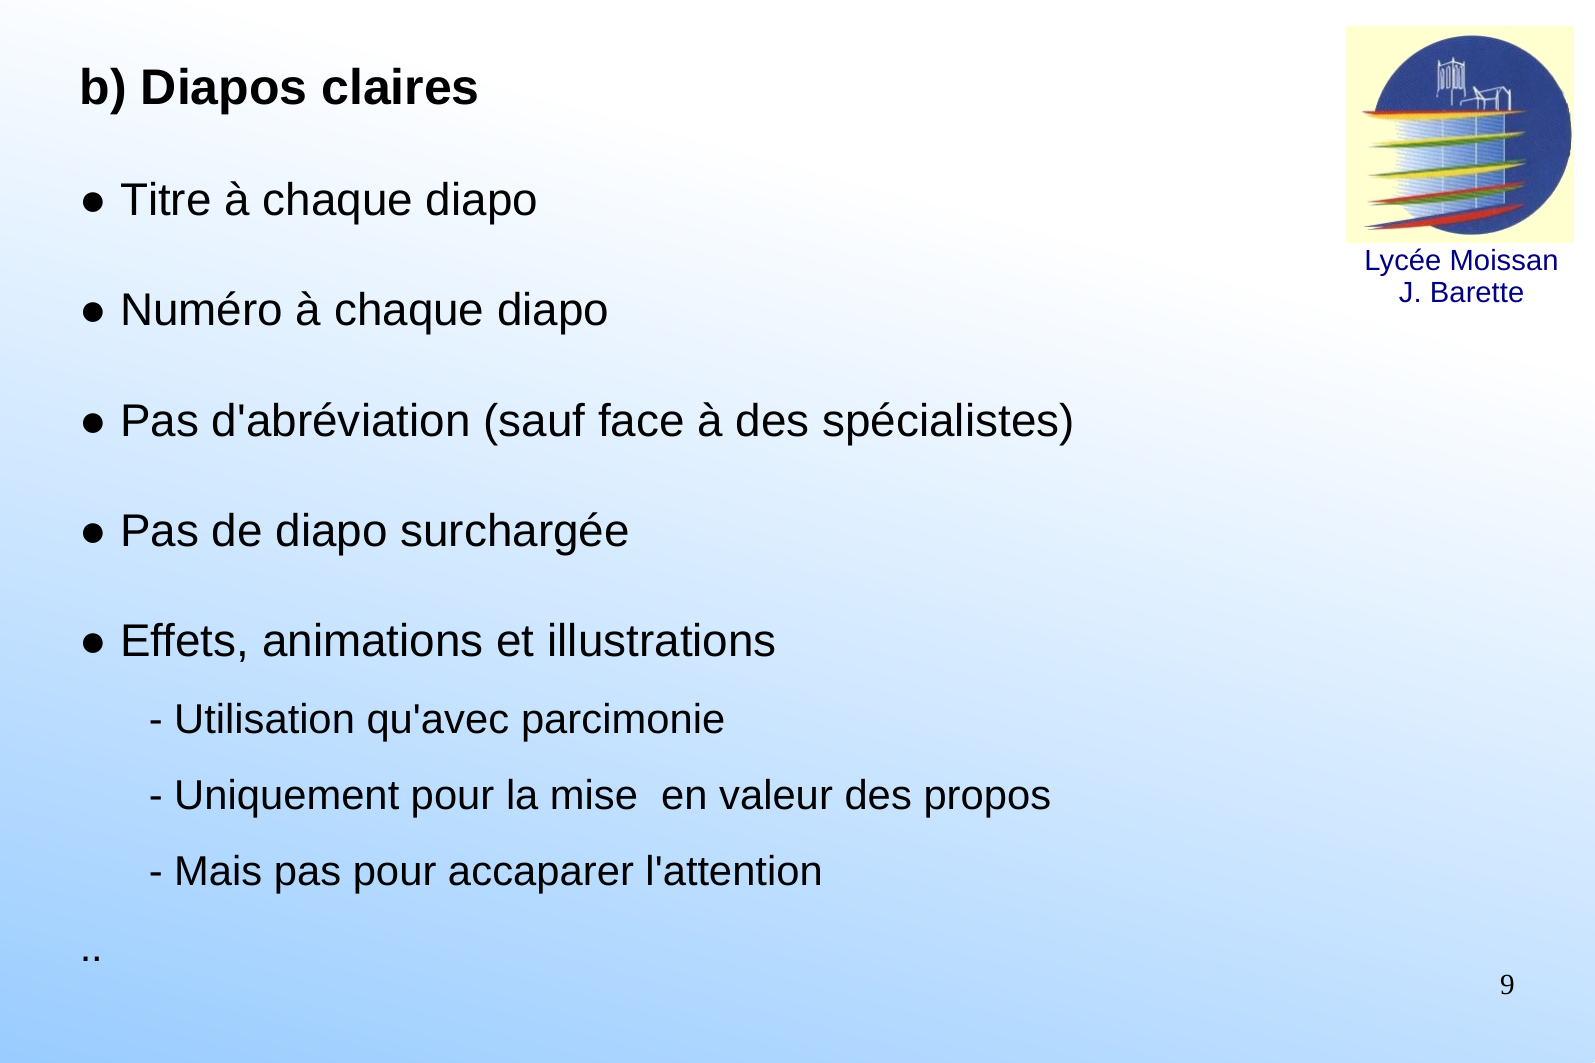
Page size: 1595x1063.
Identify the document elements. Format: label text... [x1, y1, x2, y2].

text_box Lycée Moissan J. Barette [1328, 236, 1595, 325]
picture [1346, 26, 1574, 236]
list b) Diapos claires ● Titre à chaque diapo ● Numéro à chaque diapo ● Pas d'abréviation (sauf face à des spécialistes) ● Pas de diapo surchargée ● Effets, animations et illustrations - Utilisation qu'avec parcimonie - Uniquement pour la mise en valeur des propos - Mais pas pour accaparer l'attention .. [79, 59, 1515, 1034]
